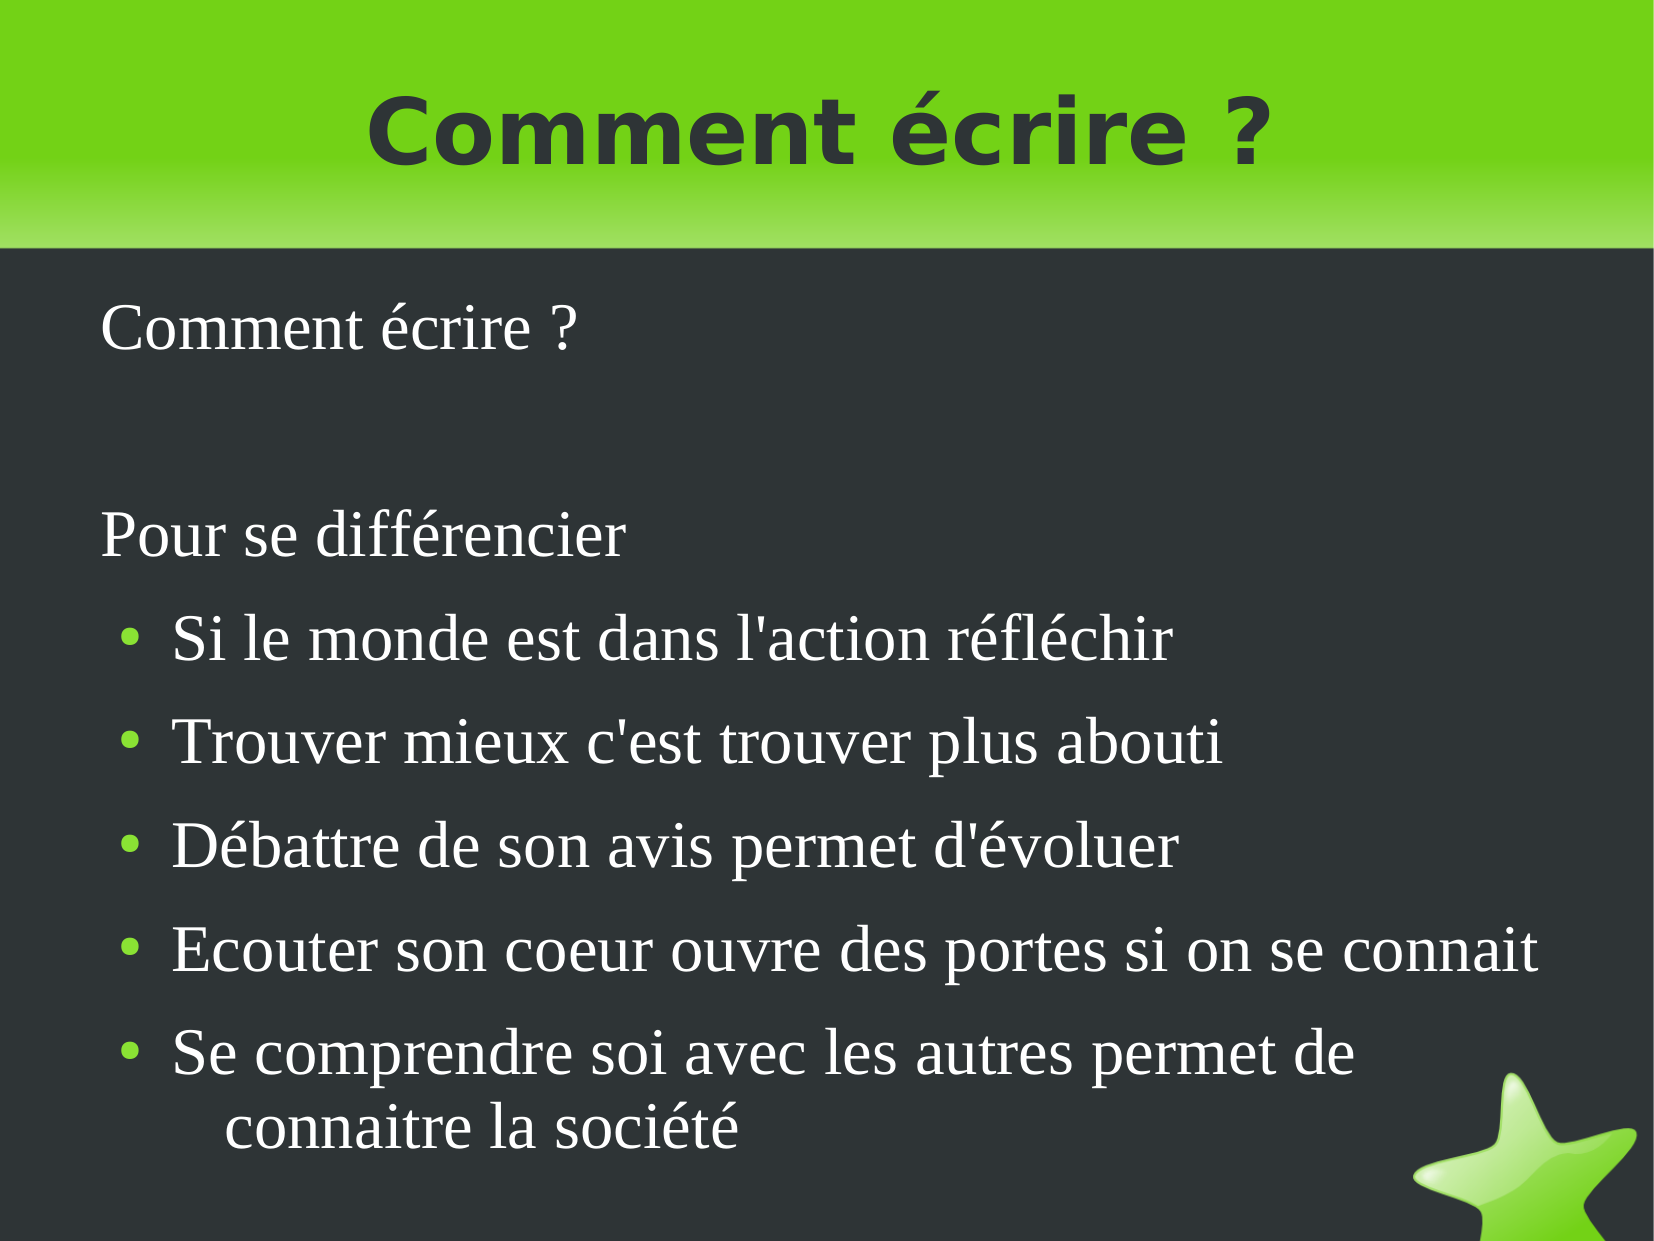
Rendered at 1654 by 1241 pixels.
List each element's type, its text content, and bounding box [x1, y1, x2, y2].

list Comment écrire ? Pour se différencier Si le monde est dans l'action réfléchir Trouver mieux c'est trouver plus abouti Débattre de son avis permet d'évoluer Ecouter son coeur ouvre des portes si on se connait Se comprendre soi avec les autres permet de connaitre la société [82, 290, 1571, 1225]
picture [0, 0, 1654, 1241]
title Comment écrire ? [76, 36, 1565, 229]
